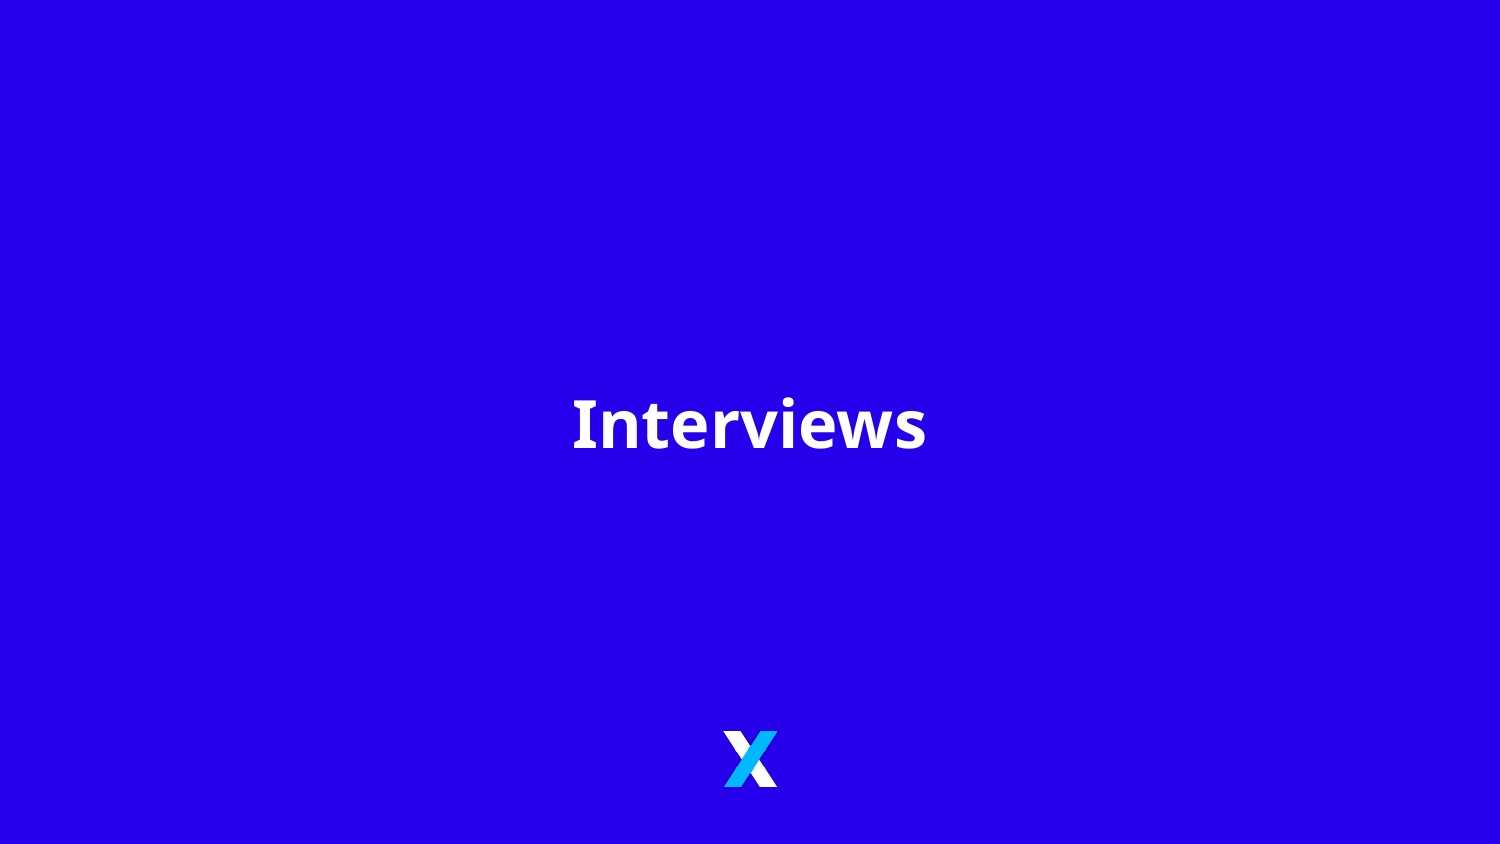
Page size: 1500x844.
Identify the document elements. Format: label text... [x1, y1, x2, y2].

picture [722, 731, 759, 787]
picture [743, 733, 778, 787]
title Interviews [138, 352, 1362, 491]
